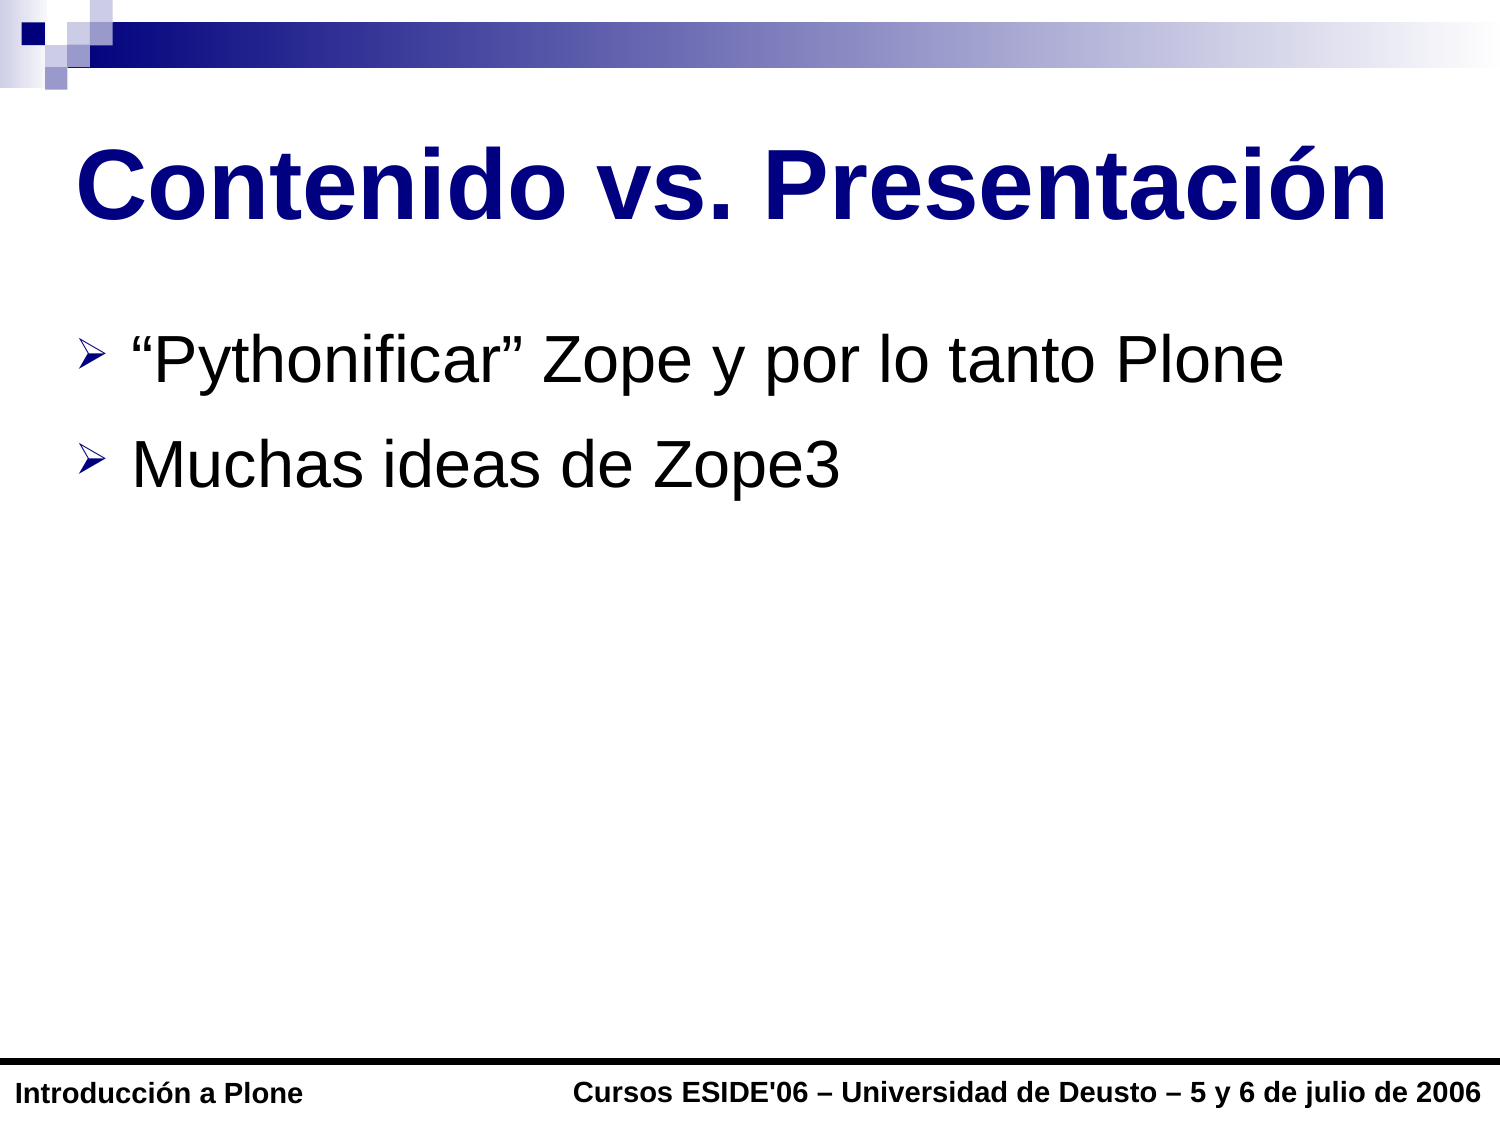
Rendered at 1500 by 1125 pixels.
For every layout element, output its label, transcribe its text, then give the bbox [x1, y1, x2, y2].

list “Pythonificar” Zope y por lo tanto Plone Muchas ideas de Zope3 [75, 324, 1426, 1034]
title Contenido vs. Presentación [75, 66, 1426, 309]
